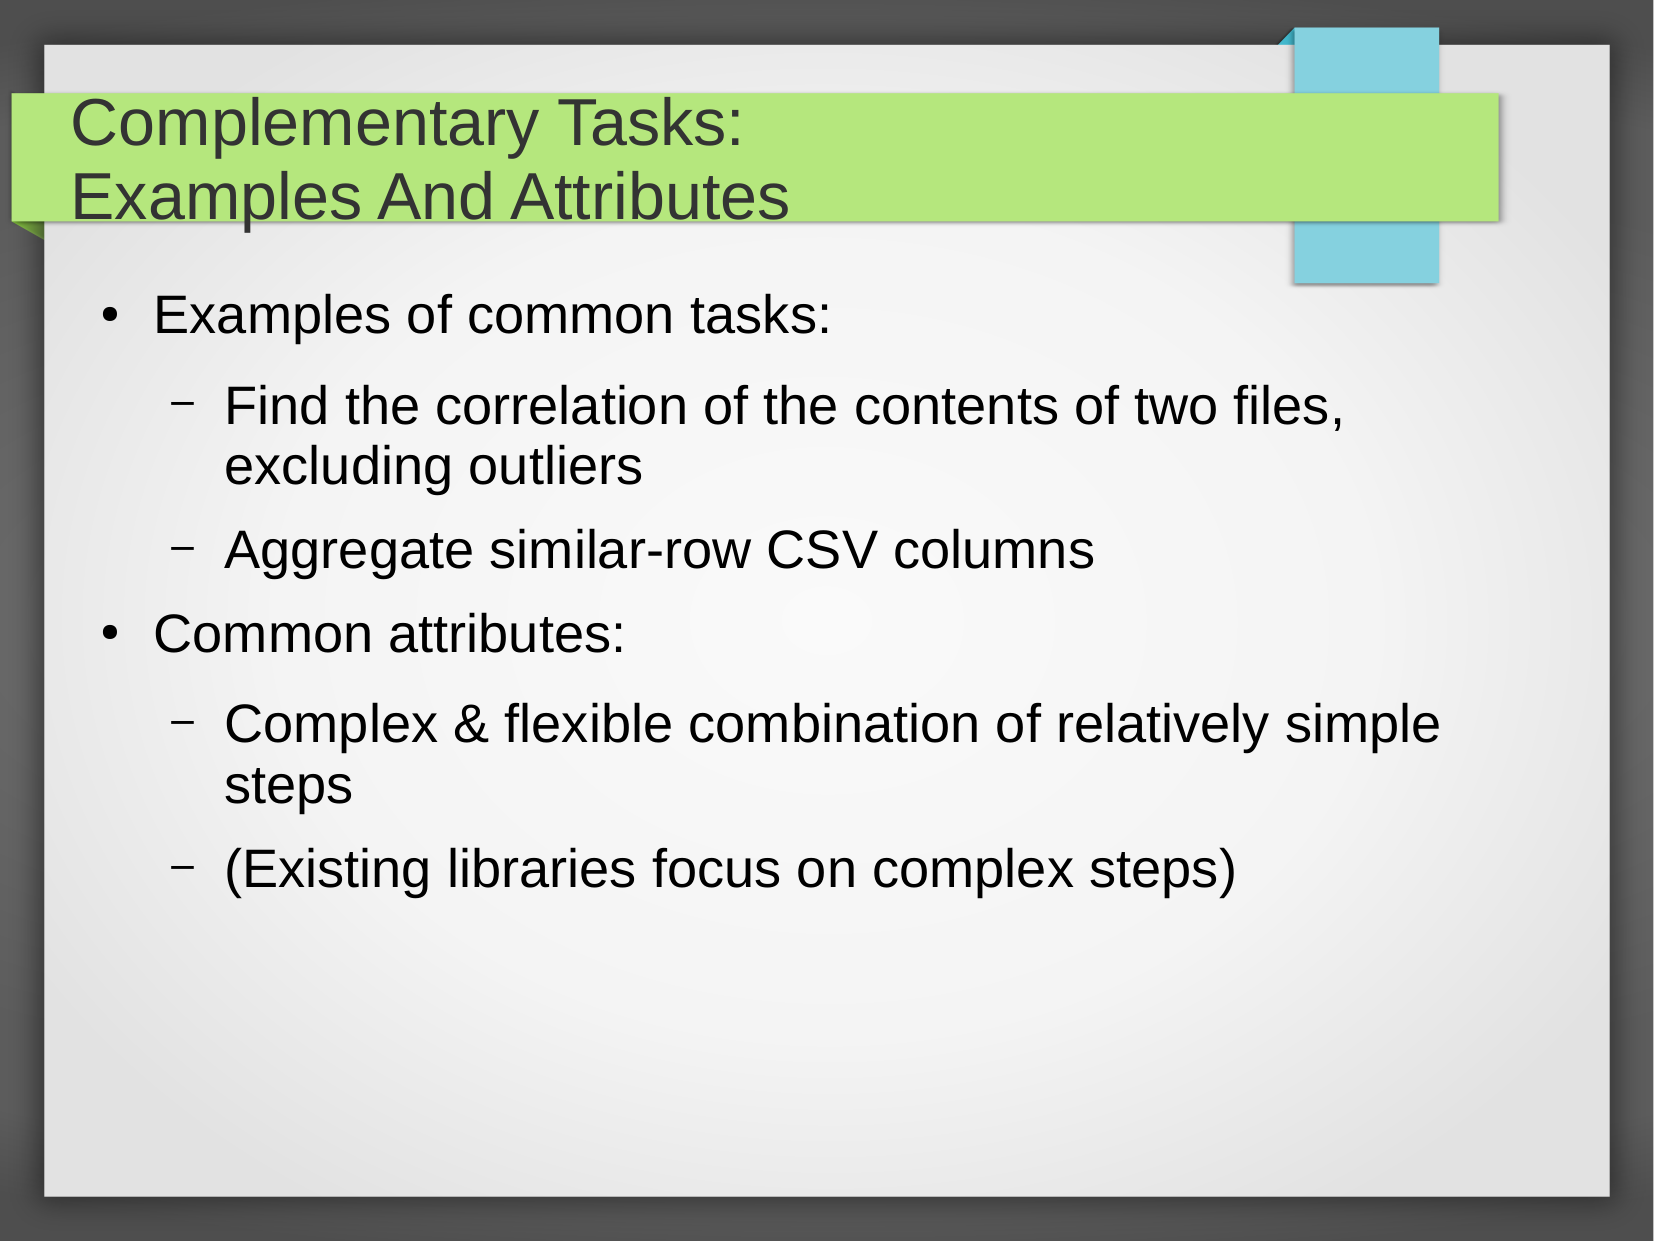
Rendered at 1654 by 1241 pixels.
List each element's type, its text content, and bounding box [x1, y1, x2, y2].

list Examples of common tasks: Find the correlation of the contents of two files, excluding outliers Aggregate similar-row CSV columns Common attributes: Complex & flexible combination of relatively simple steps (Existing libraries focus on complex steps) [82, 285, 1538, 1063]
title Complementary Tasks: Examples And Attributes [70, 85, 1229, 234]
picture [0, 0, 1654, 1241]
